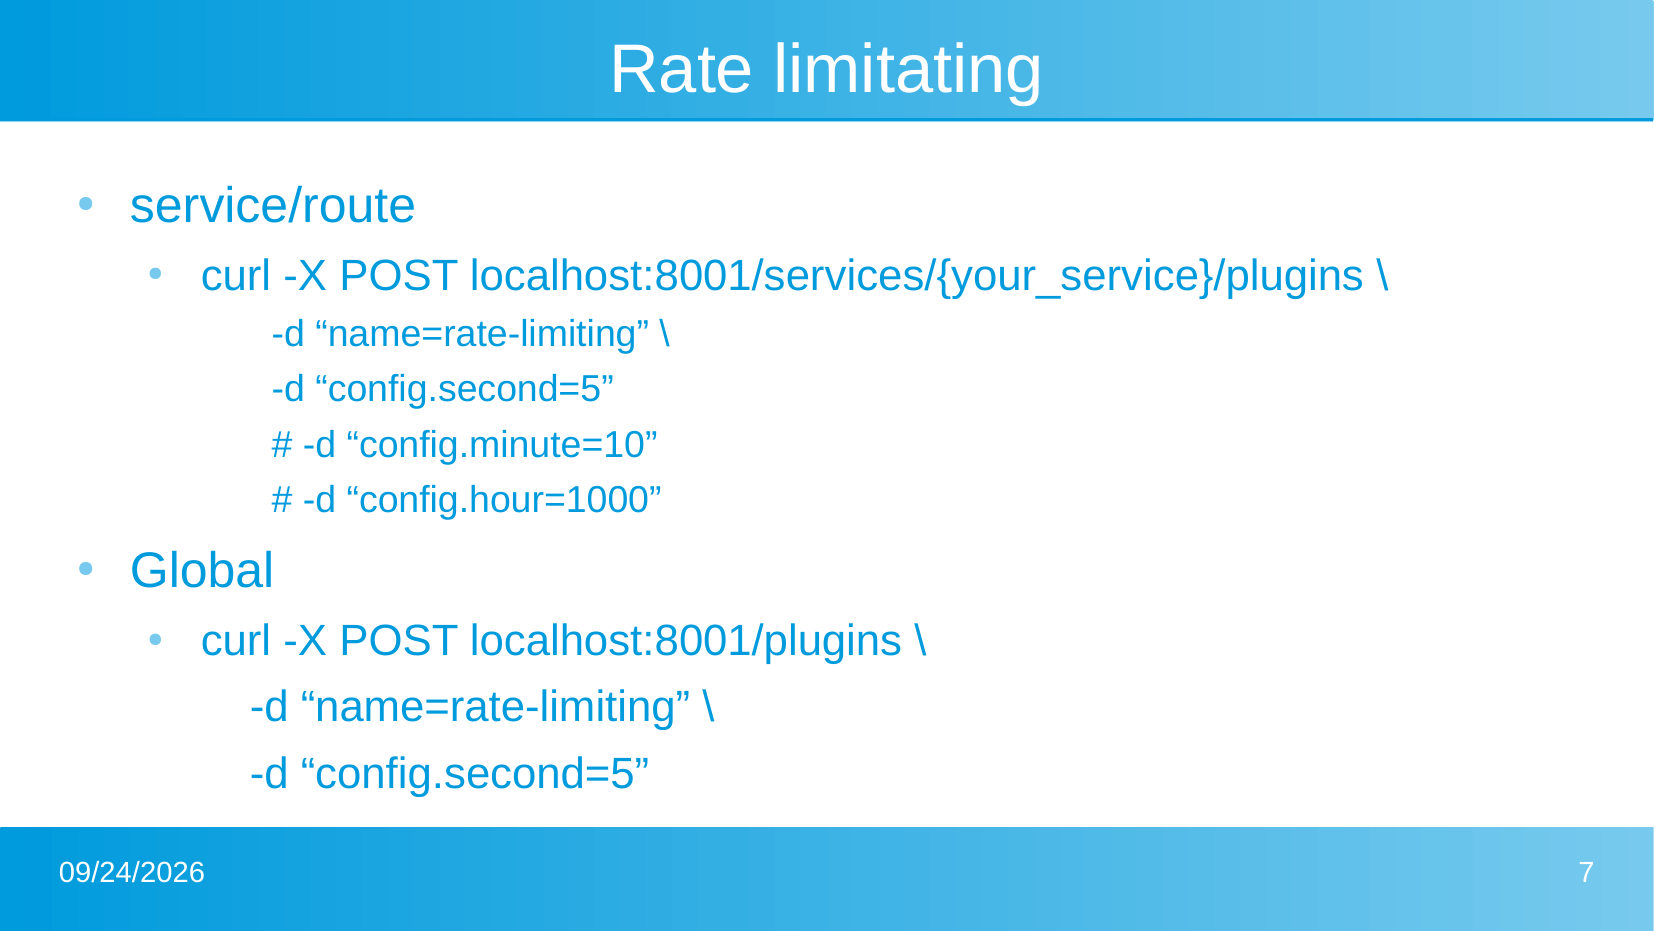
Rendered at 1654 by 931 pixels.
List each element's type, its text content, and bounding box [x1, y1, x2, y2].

title Rate limitating [59, 29, 1595, 108]
list service/route curl -X POST localhost:8001/services/{your_service}/plugins \ -d “name=rate-limiting” \ -d “config.second=5” # -d “config.minute=10” # -d “config.hour=1000” Global curl -X POST localhost:8001/plugins \ -d “name=rate-limiting” \ -d “config.second=5” [59, 177, 1595, 768]
